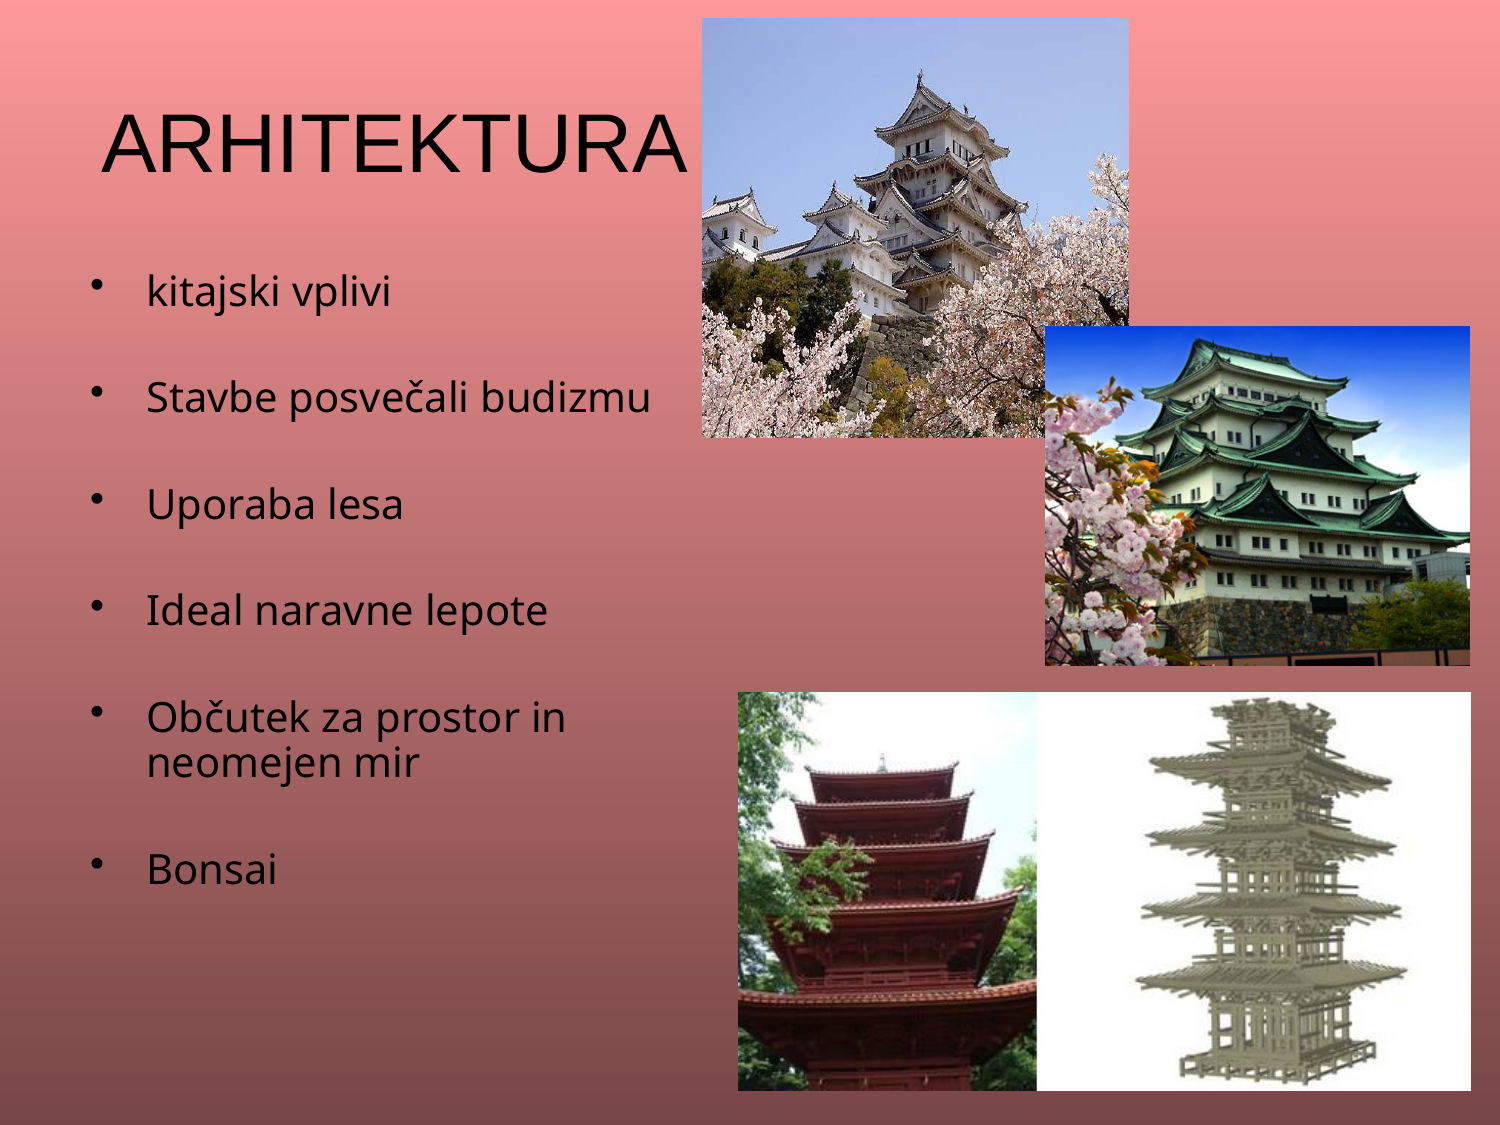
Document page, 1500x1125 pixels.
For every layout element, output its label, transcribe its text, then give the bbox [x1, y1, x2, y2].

title ARHITEKTURA [75, 45, 702, 233]
picture [702, 18, 1470, 666]
list kitajski vplivi Stavbe posvečali budizmu Uporaba lesa Ideal naravne lepote Občutek za prostor in neomejen mir Bonsai [75, 262, 738, 1005]
picture [738, 692, 1471, 1091]
